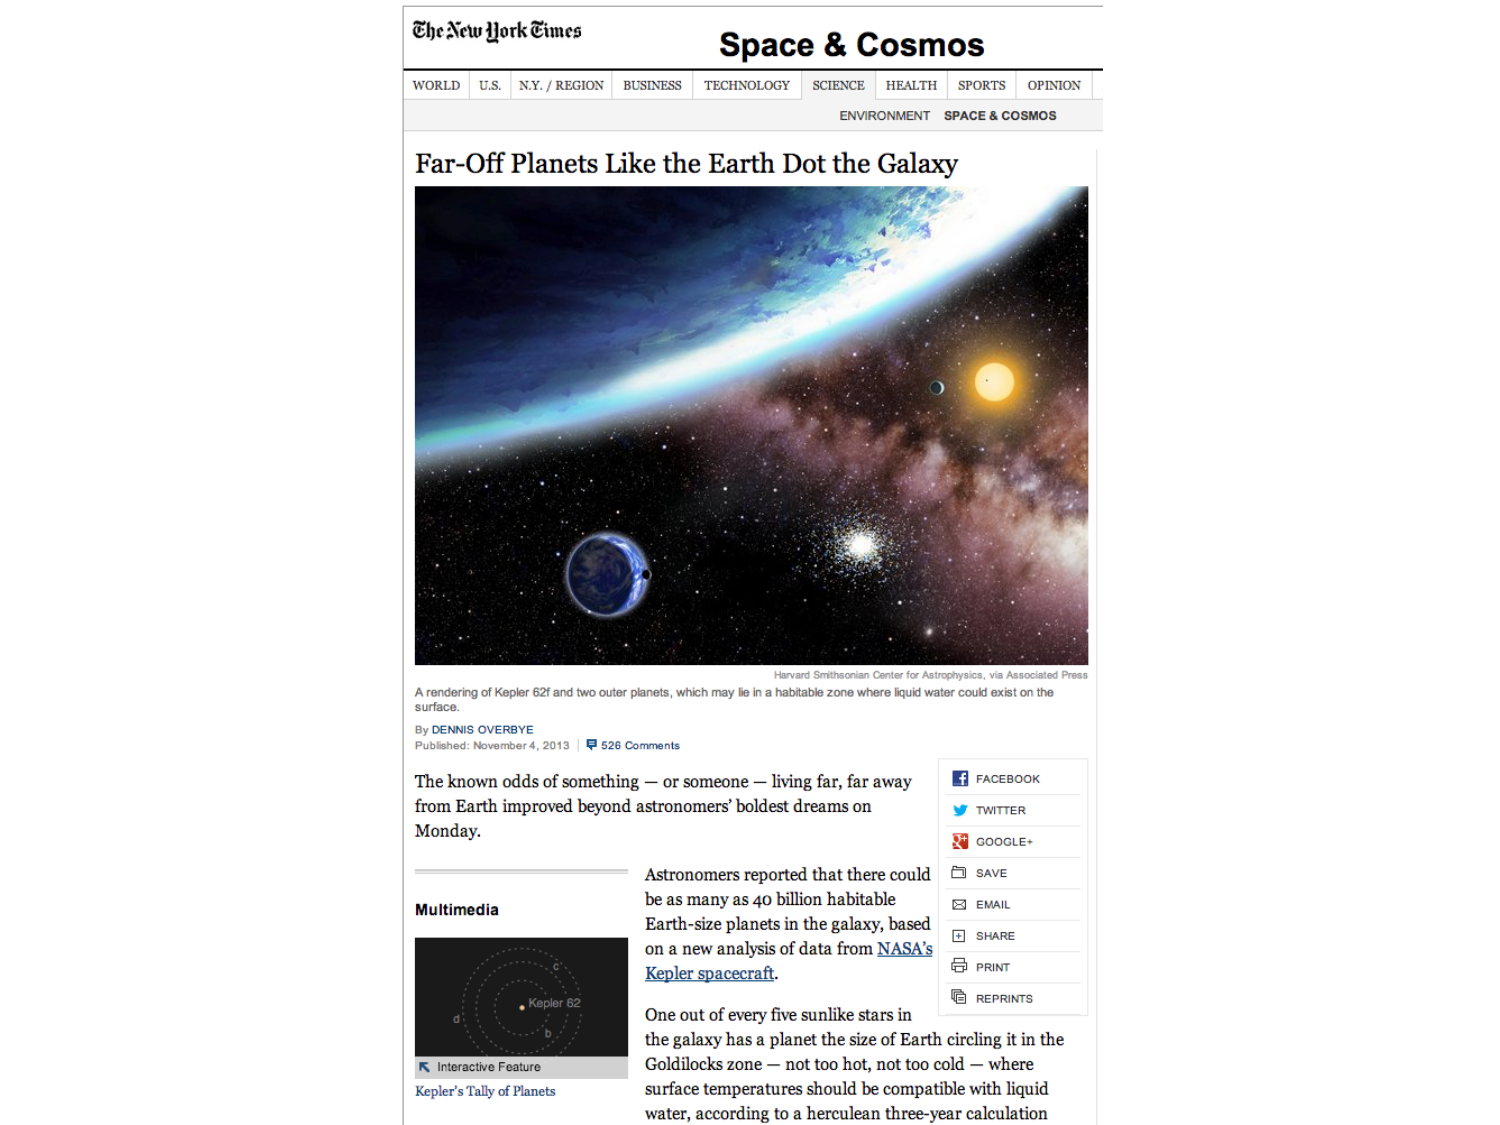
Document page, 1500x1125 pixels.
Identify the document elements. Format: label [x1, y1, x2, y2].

picture [397, 0, 1103, 1125]
